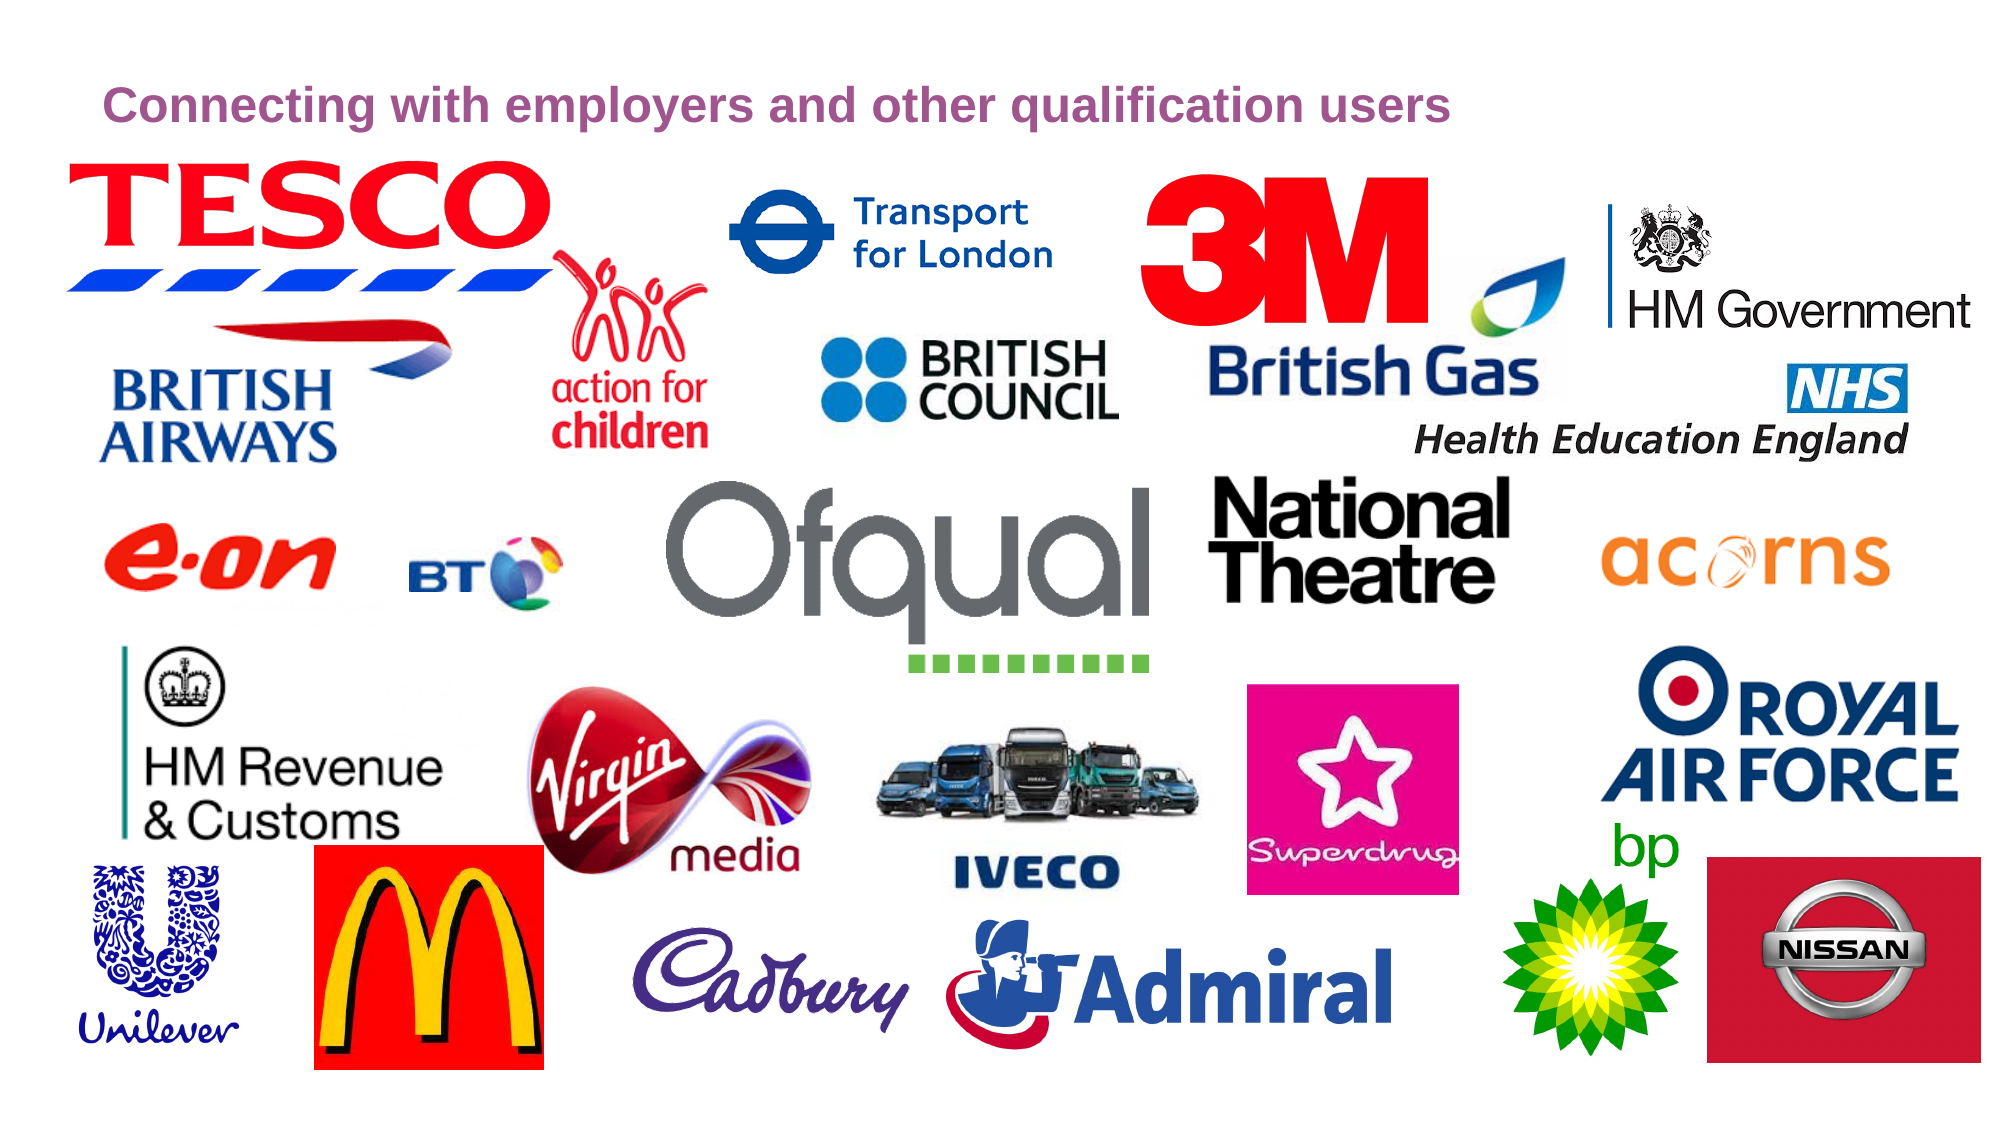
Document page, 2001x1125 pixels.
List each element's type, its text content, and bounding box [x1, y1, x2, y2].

picture [31, 523, 1398, 1125]
picture [1141, 174, 1971, 806]
picture [1608, 199, 1971, 332]
picture [666, 481, 1149, 673]
title Connecting with employers and other qualification users [102, 66, 1491, 161]
picture [1247, 684, 1459, 895]
picture [1460, 810, 1981, 1071]
picture [39, 78, 1119, 522]
